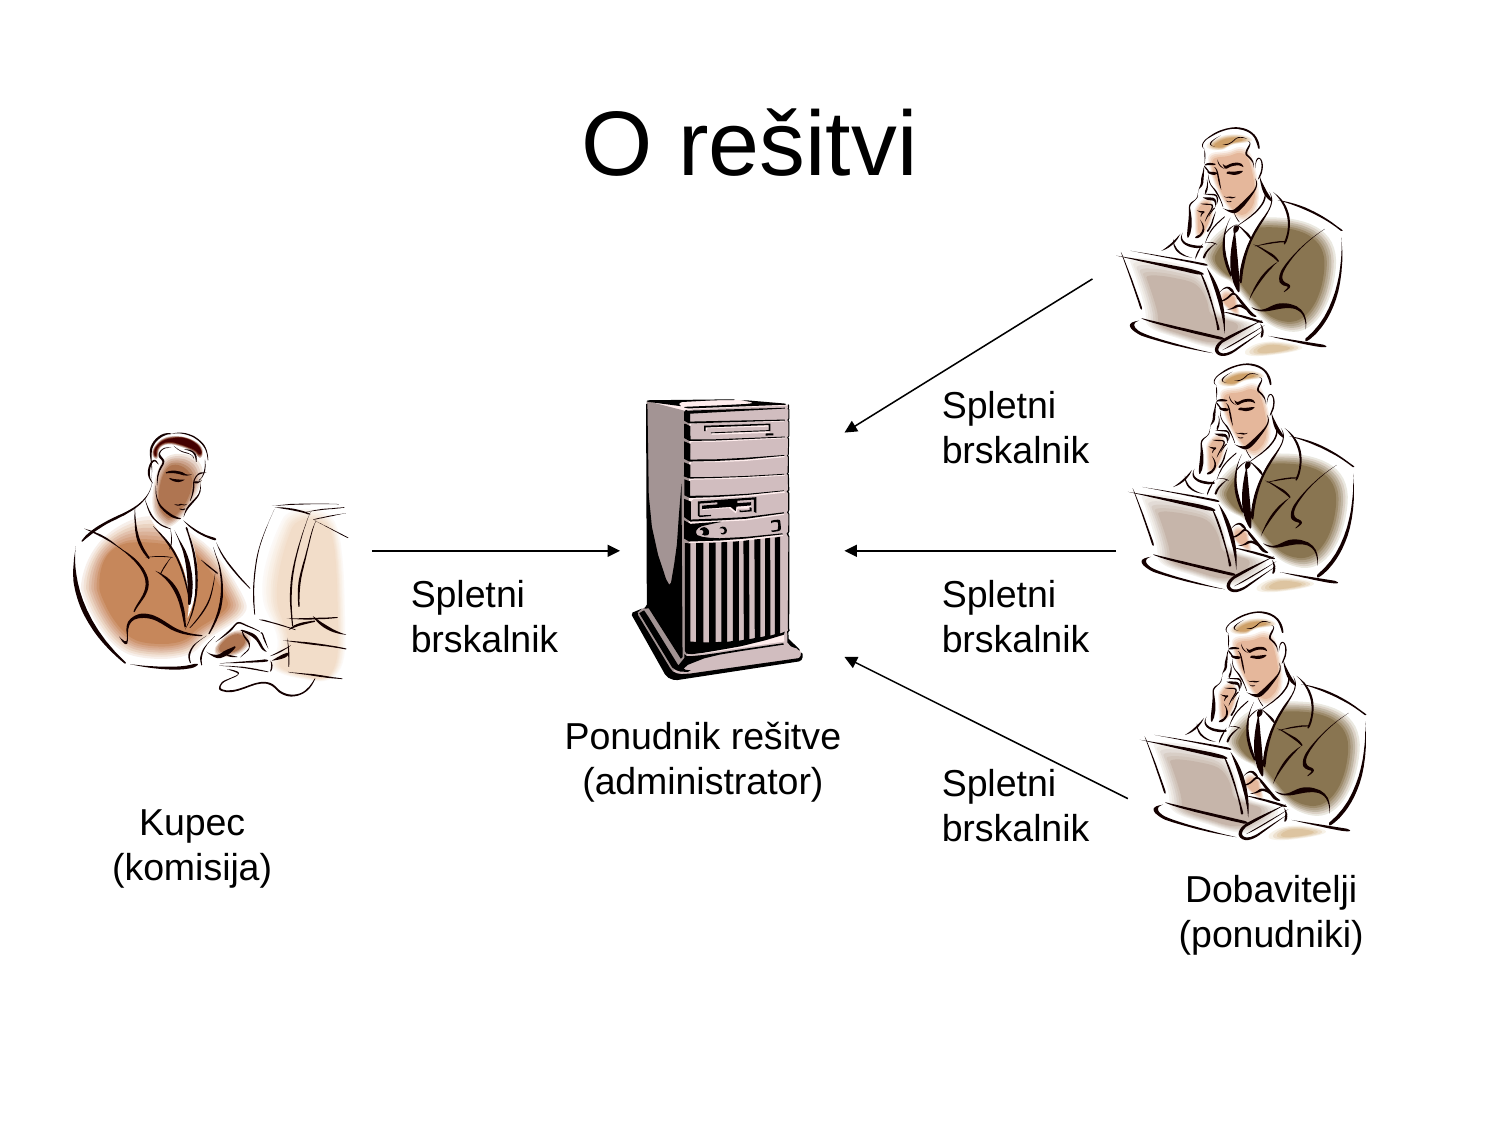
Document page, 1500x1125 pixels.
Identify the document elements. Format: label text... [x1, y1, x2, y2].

text_box Kupec (komisija) [97, 790, 287, 896]
text_box Spletni brskalnik [927, 751, 1114, 857]
title O rešitvi [75, 45, 1426, 233]
text_box Spletni brskalnik [927, 562, 1114, 668]
text_box Spletni brskalnik [927, 373, 1114, 479]
picture [64, 430, 349, 700]
text_box Ponudnik rešitve (administrator) [549, 704, 857, 810]
text_box Dobavitelji (ponudniki) [1163, 857, 1379, 964]
picture [1139, 609, 1372, 845]
picture [1116, 125, 1360, 597]
text_box Spletni brskalnik [396, 562, 574, 668]
picture [631, 397, 806, 683]
